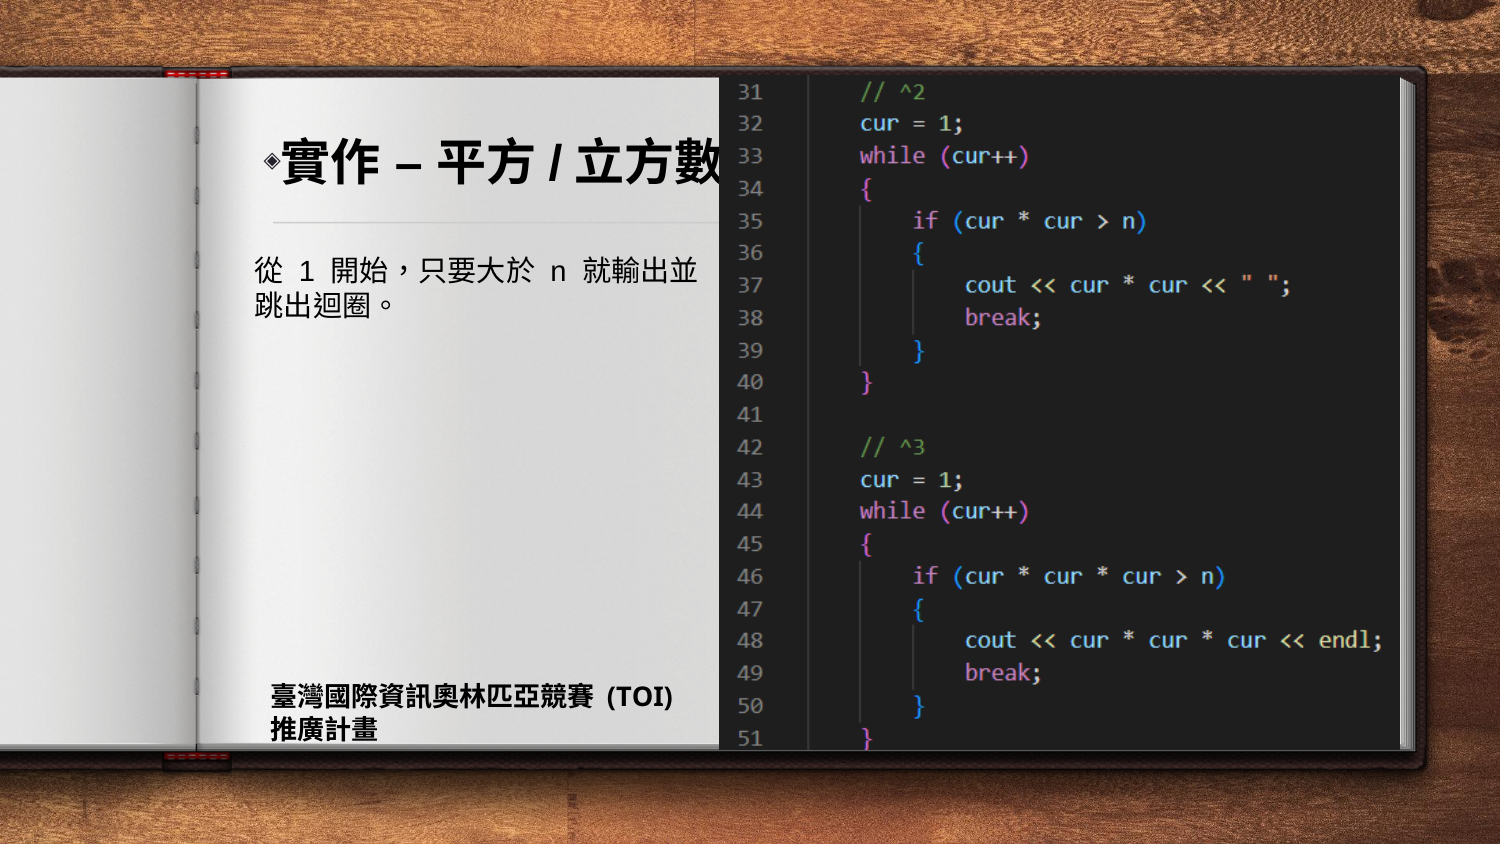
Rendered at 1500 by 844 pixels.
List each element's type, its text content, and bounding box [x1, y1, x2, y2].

picture [719, 75, 1400, 751]
text_box 從 1 開始，只要大於 n 就輸出並跳出迴圈。 [239, 244, 719, 331]
text_box 實作 – 平方/立方數 [248, 115, 719, 205]
